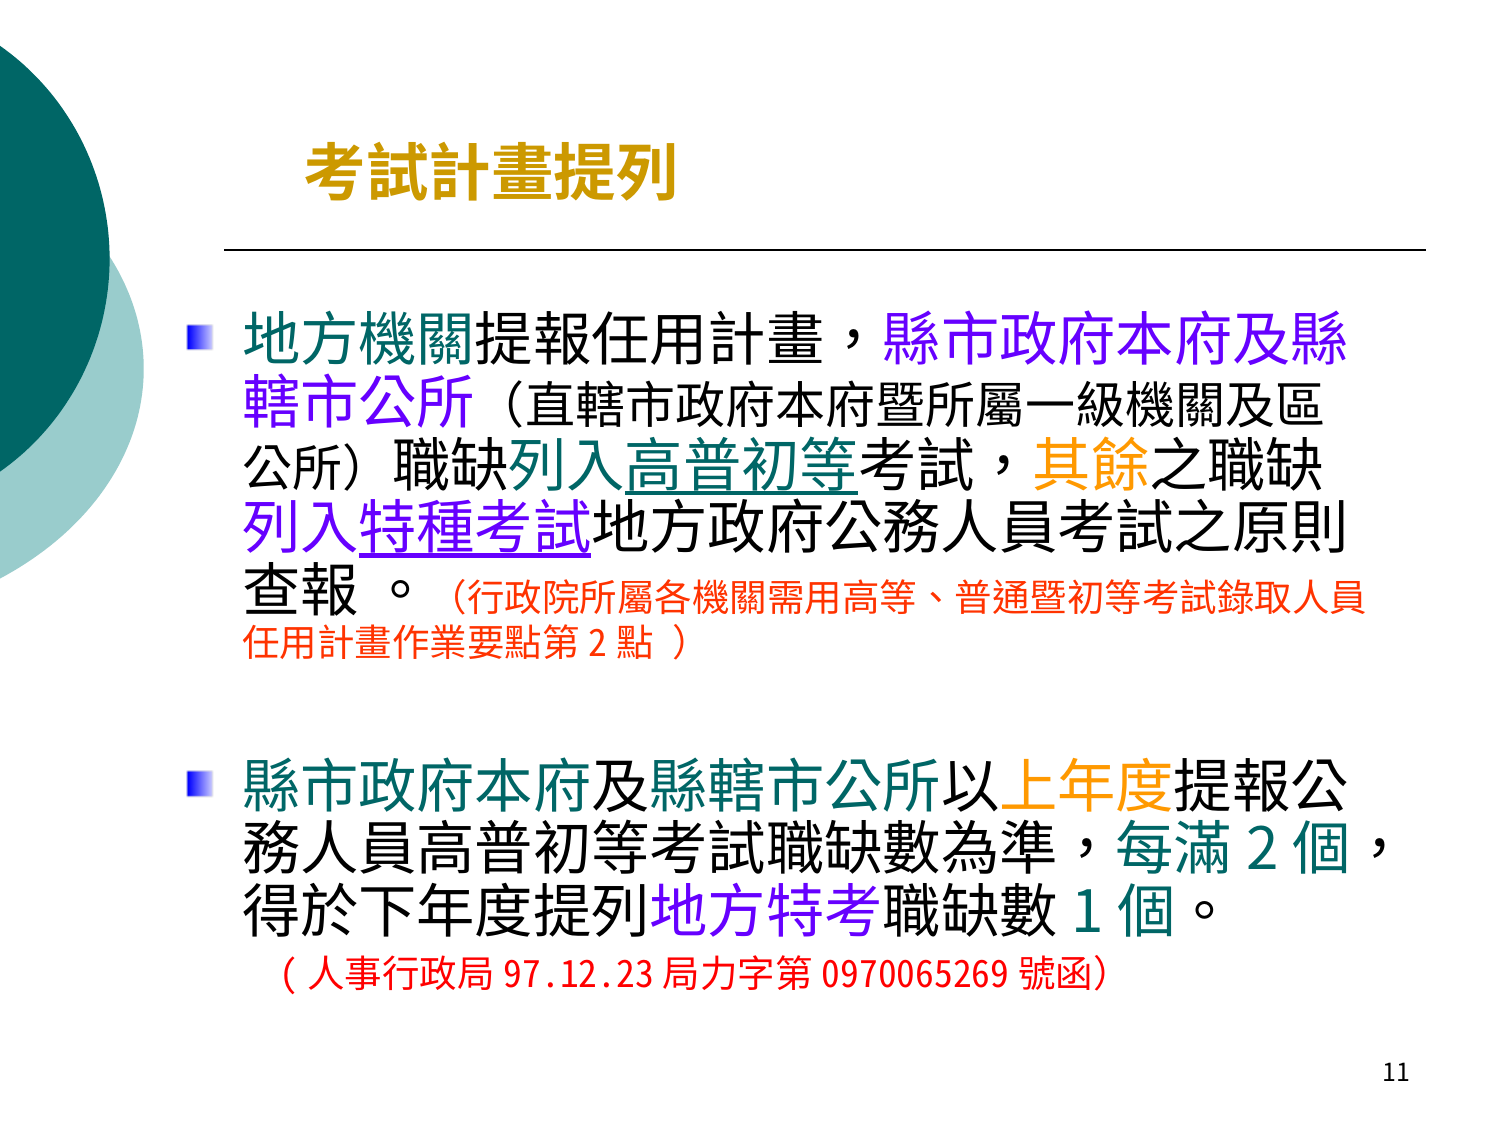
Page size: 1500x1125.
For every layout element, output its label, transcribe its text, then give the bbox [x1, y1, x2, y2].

text_box 考試計畫提列 [289, 125, 762, 216]
list 地方機關提報任用計畫，縣市政府本府及縣轄市公所（直轄市政府本府暨所屬一級機關及區公所）職缺列入高普初等考試，其餘之職缺列入特種考試地方政府公務人員考試之原則查報 。（行政院所屬各機關需用高等、普通暨初等考試錄取人員任用計畫作業要點第2點 ） 縣市政府本府及縣轄市公所以上年度提報公務人員高普初等考試職缺數為準，每滿2個，得於下年度提列地方特考職缺數1個。 (人事行政局97.12.23局力字第0970065269號函） [171, 302, 1388, 1035]
